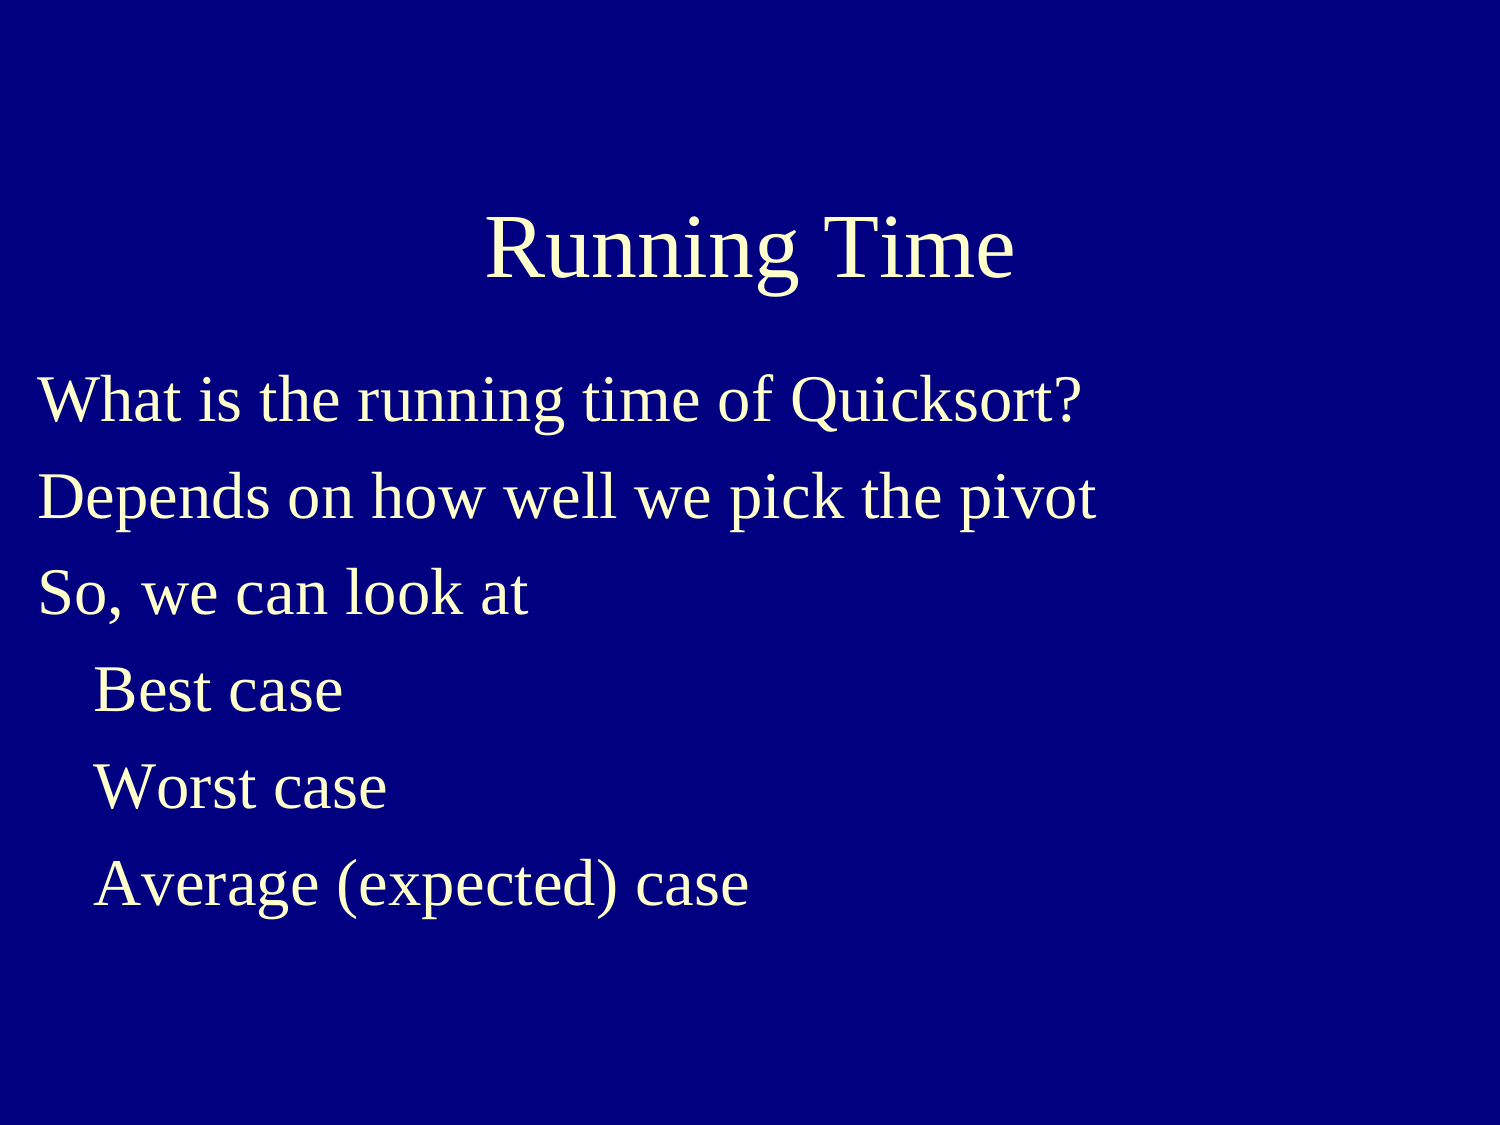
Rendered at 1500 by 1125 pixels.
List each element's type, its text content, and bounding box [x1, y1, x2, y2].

title Running Time [22, 145, 1480, 336]
list What is the running time of Quicksort? Depends on how well we pick the pivot So, we can look at Best case Worst case Average (expected) case [22, 347, 1482, 1026]
